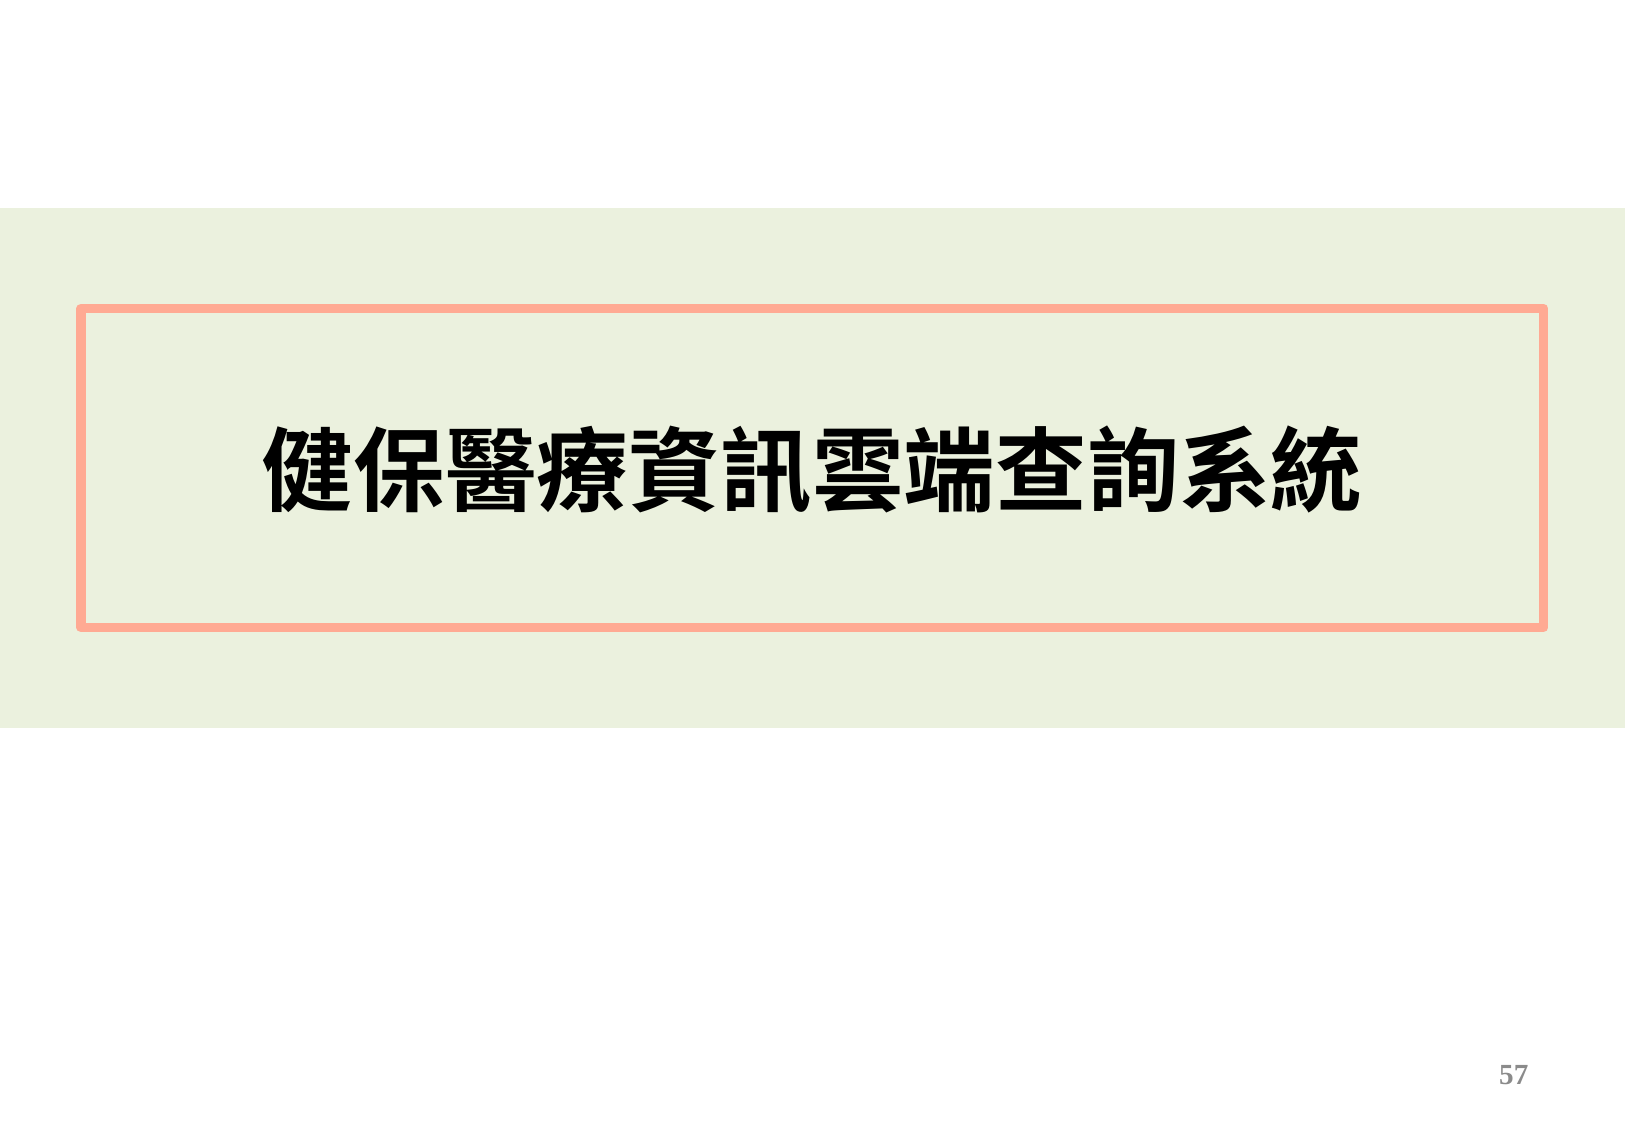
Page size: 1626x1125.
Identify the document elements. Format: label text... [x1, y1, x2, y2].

slide_number <編號> [1164, 1042, 1544, 1103]
text_box [0, 208, 1625, 728]
list 健保醫療資訊雲端查詢系統 [81, 308, 1544, 628]
